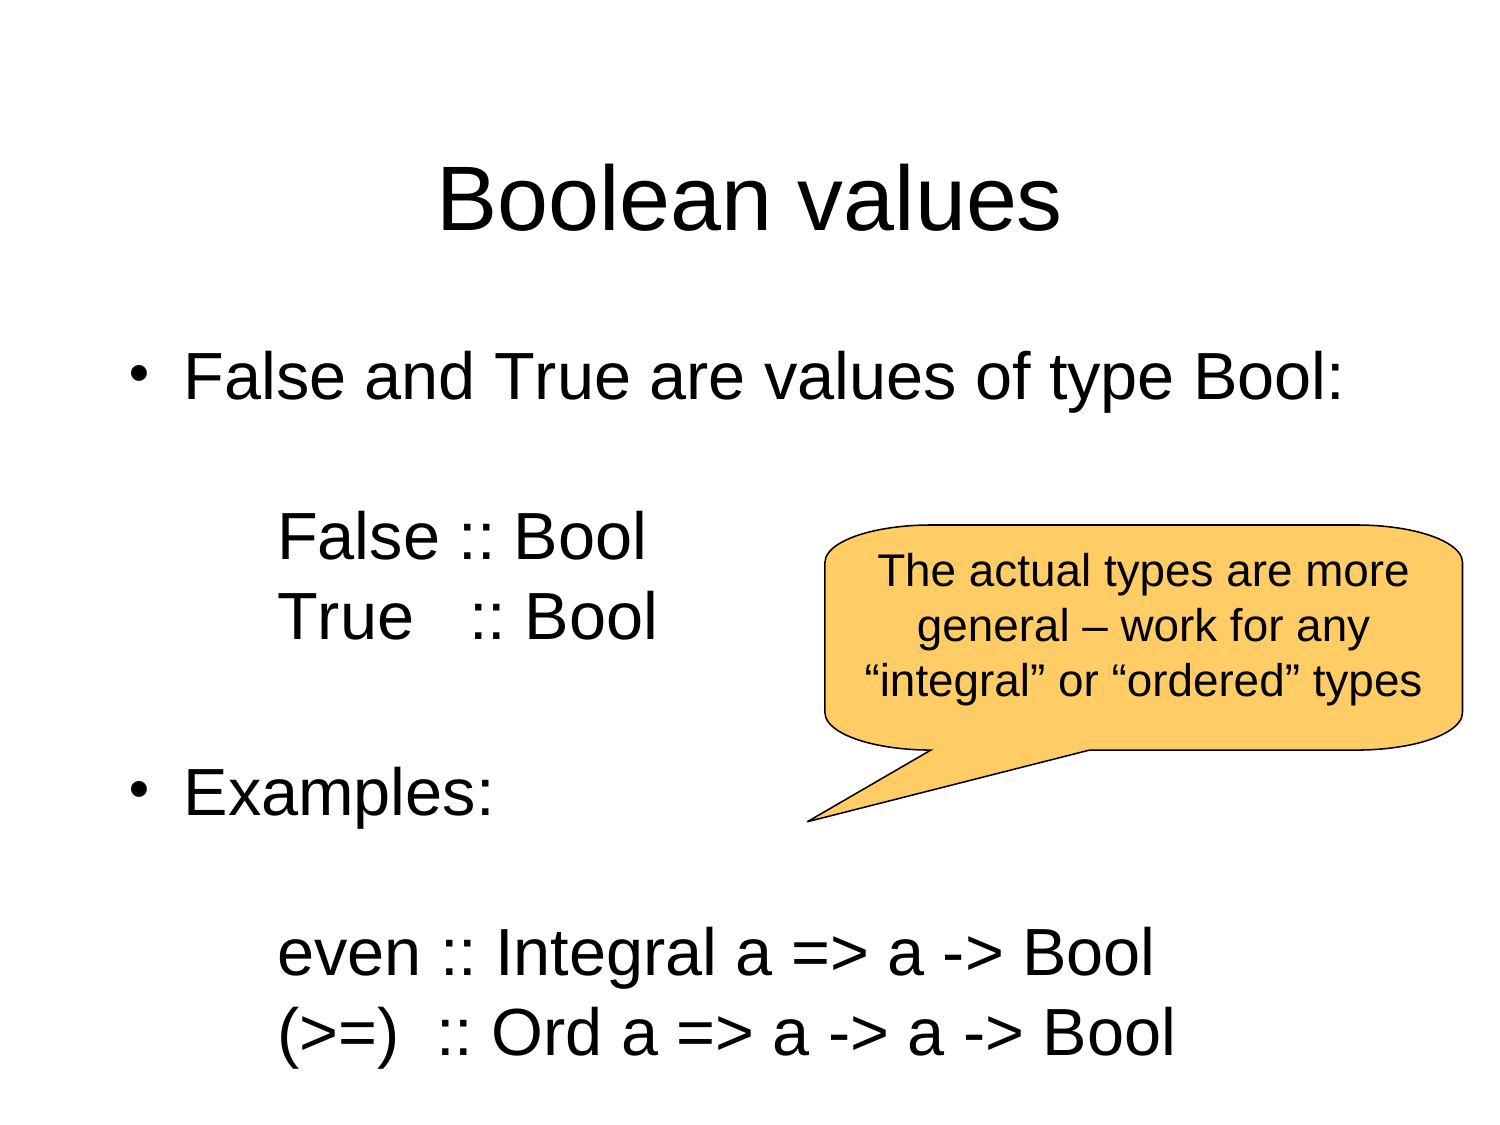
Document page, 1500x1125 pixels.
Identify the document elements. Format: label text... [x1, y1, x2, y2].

title Boolean values [112, 99, 1388, 288]
text_box The actual types are more general – work for any “integral” or “ordered” types [807, 525, 1463, 822]
list False and True are values of type Bool: False :: Bool True :: Bool Examples: even :: Integral a => a -> Bool (>=) :: Ord a => a -> a -> Bool [112, 324, 1388, 978]
